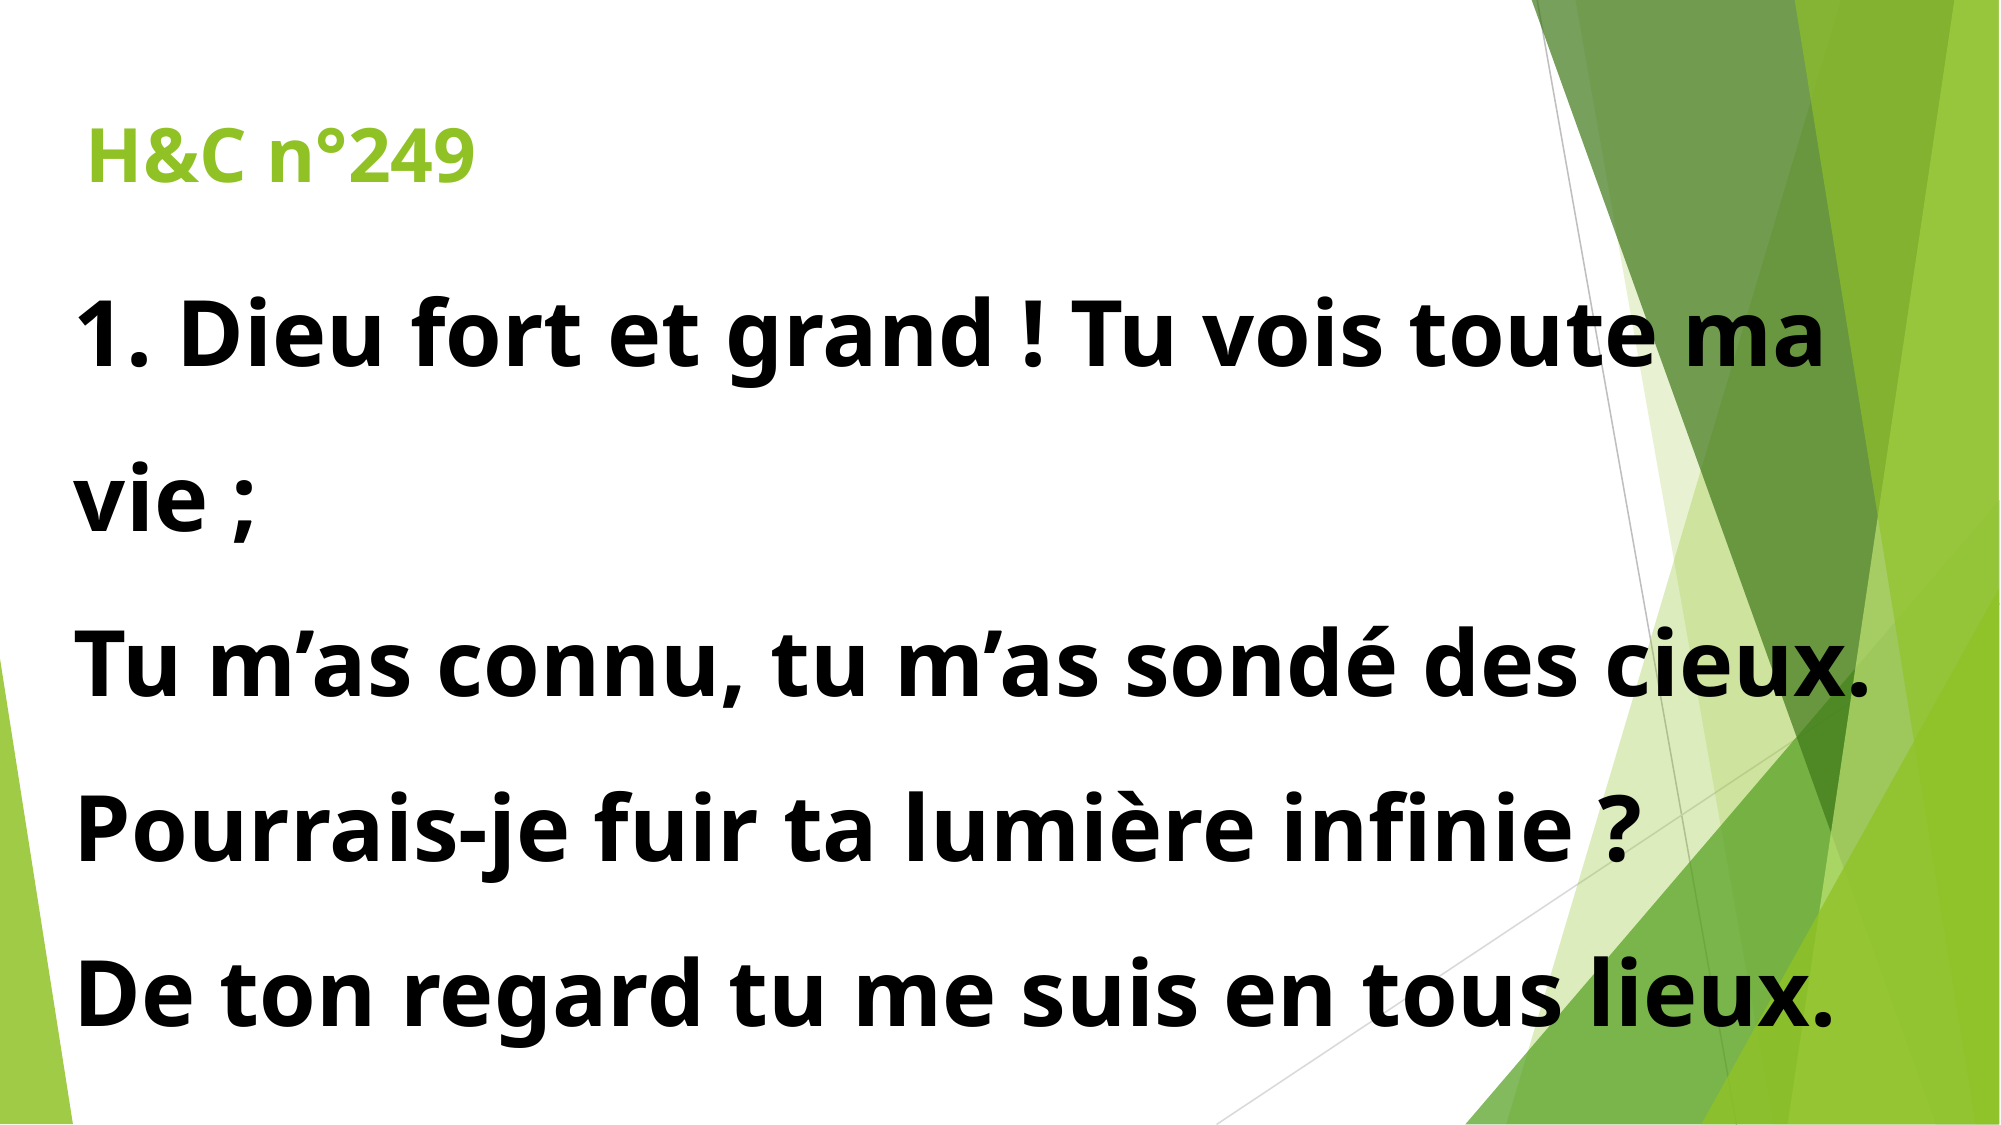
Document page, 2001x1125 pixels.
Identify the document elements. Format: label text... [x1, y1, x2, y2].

text_box 1. Dieu fort et grand ! Tu vois toute ma vie ; Tu m’as connu, tu m’as sondé des cieux. Pourrais-je fuir ta lumière infinie ? De ton regard tu me suis en tous lieux. [59, 212, 2001, 1074]
text_box H&C n°249 [70, 99, 1522, 212]
